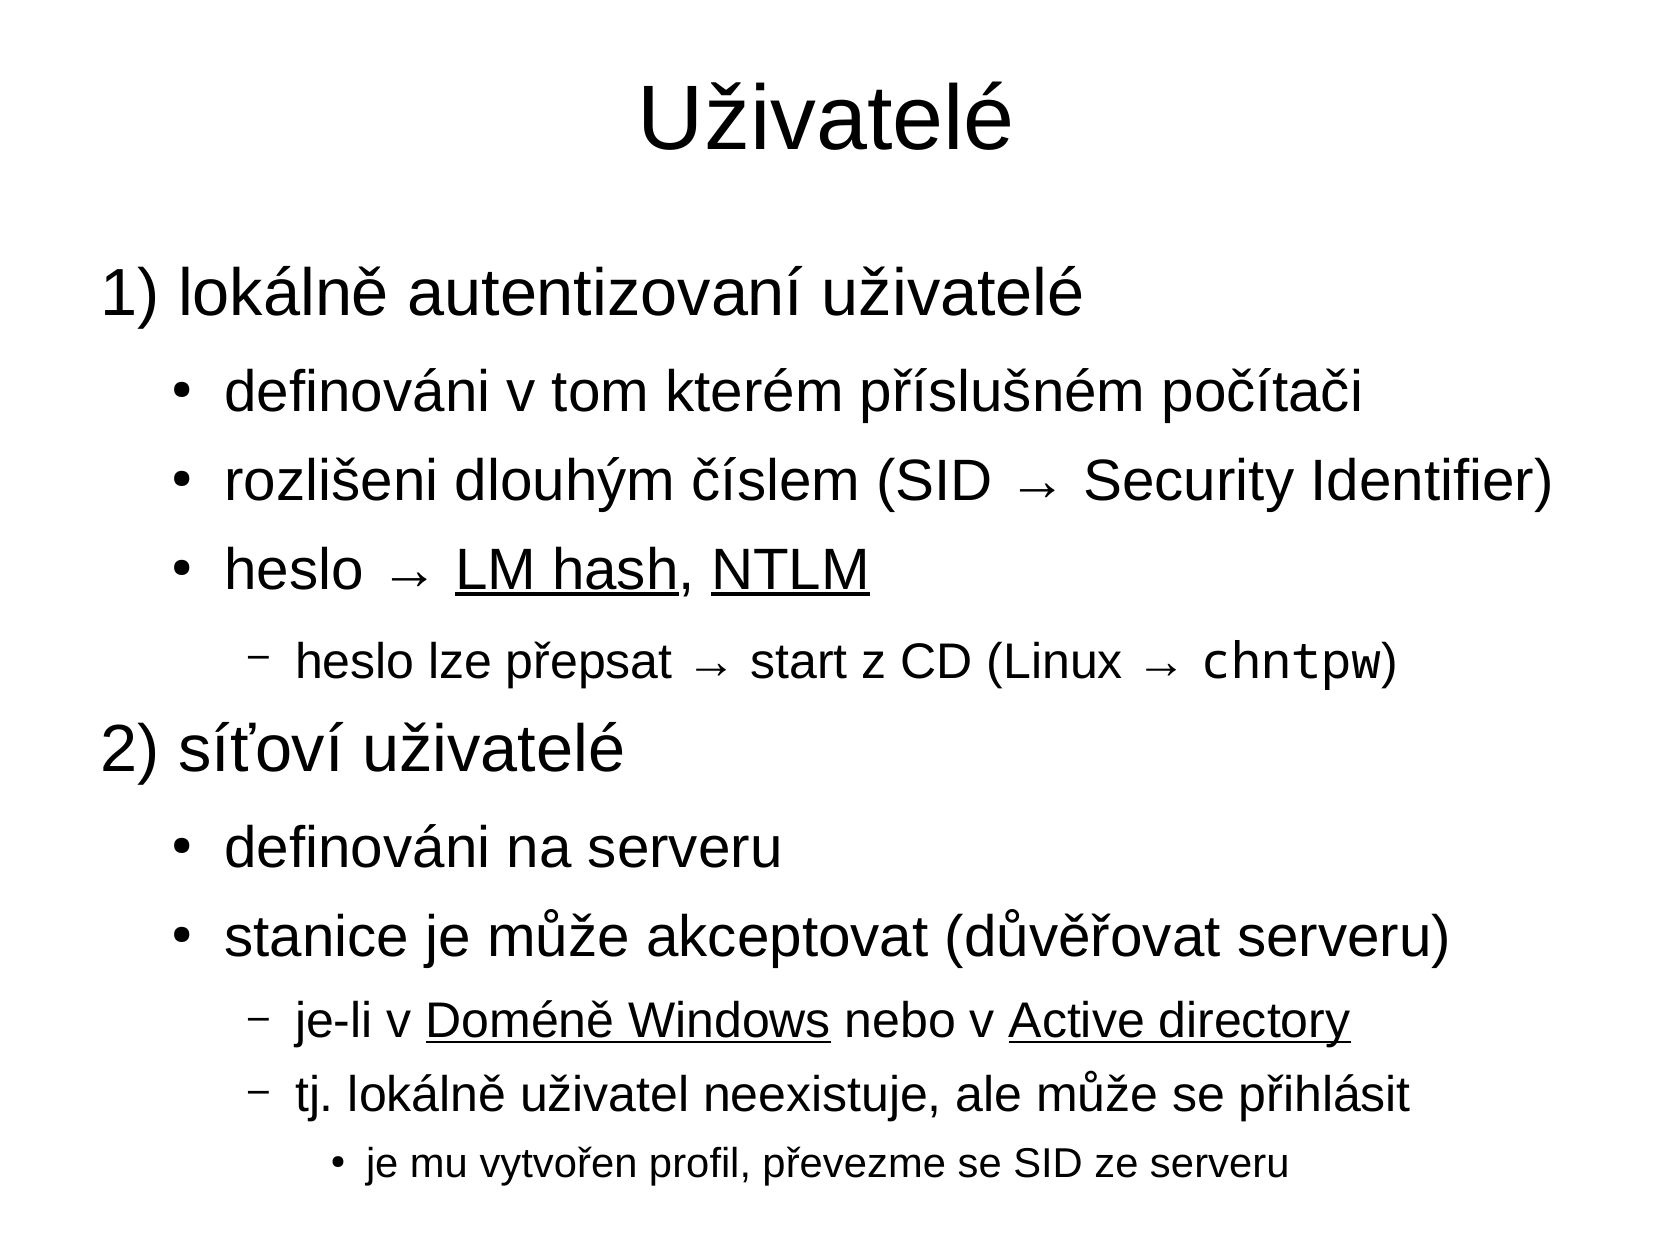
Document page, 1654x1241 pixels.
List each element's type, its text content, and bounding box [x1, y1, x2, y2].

title Uživatelé [82, 13, 1571, 222]
list lokálně autentizovaní uživatelé definováni v tom kterém příslušném počítači rozlišeni dlouhým číslem (SID → Security Identifier) heslo → LM hash, NTLM heslo lze přepsat → start z CD (Linux → chntpw) síťoví uživatelé definováni na serveru stanice je může akceptovat (důvěřovat serveru) je-li v Doméně Windows nebo v Active directory tj. lokálně uživatel neexistuje, ale může se přihlásit je mu vytvořen profil, převezme se SID ze serveru [82, 254, 1571, 1205]
